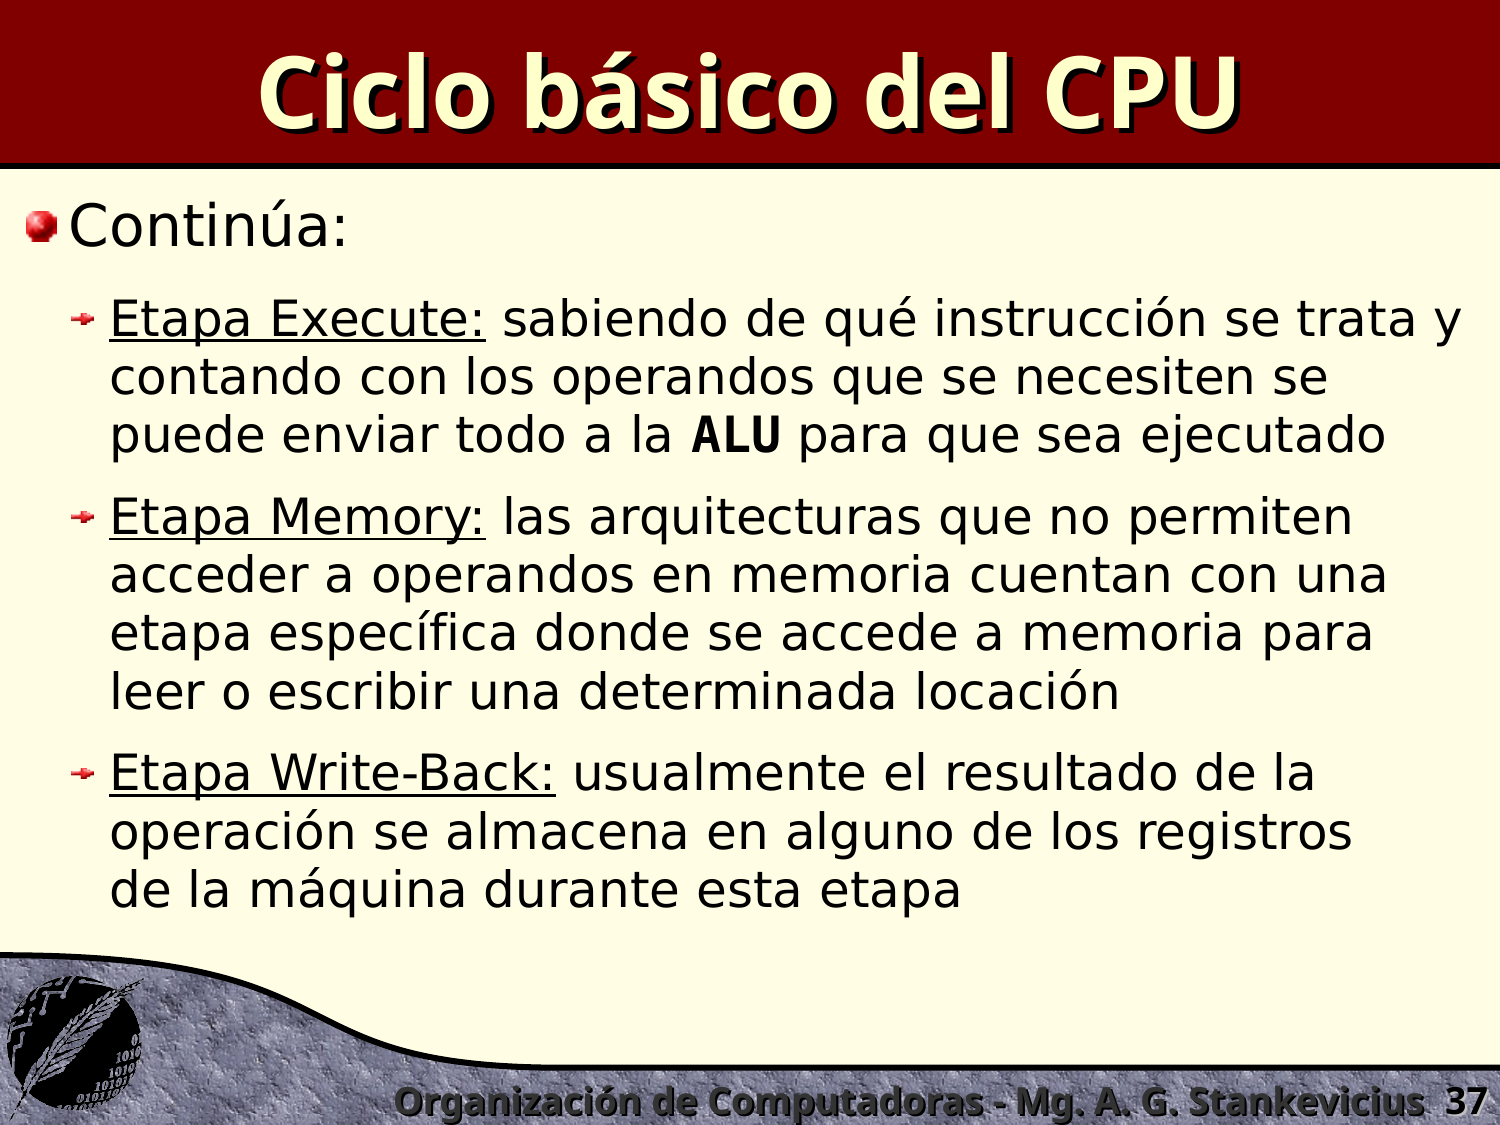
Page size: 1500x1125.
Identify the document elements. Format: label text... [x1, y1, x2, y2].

picture [448, 1100, 455, 1110]
picture [802, 1100, 806, 1110]
list Continúa: Etapa Execute: sabiendo de qué instrucción se trata y contando con los operandos que se necesiten se puede enviar todo a la ALU para que sea ejecutado Etapa Memory: las arquitecturas que no permiten acceder a operandos en memoria cuentan con una etapa específica donde se accede a memoria para leer o escribir una determinada locación Etapa Write-Back: usualmente el resultado de la operación se almacena en alguno de los registros de la máquina durante esta etapa [11, 192, 1486, 935]
picture [1058, 1100, 1065, 1110]
title Ciclo básico del CPU [15, 5, 1485, 160]
picture [0, 959, 1500, 1125]
